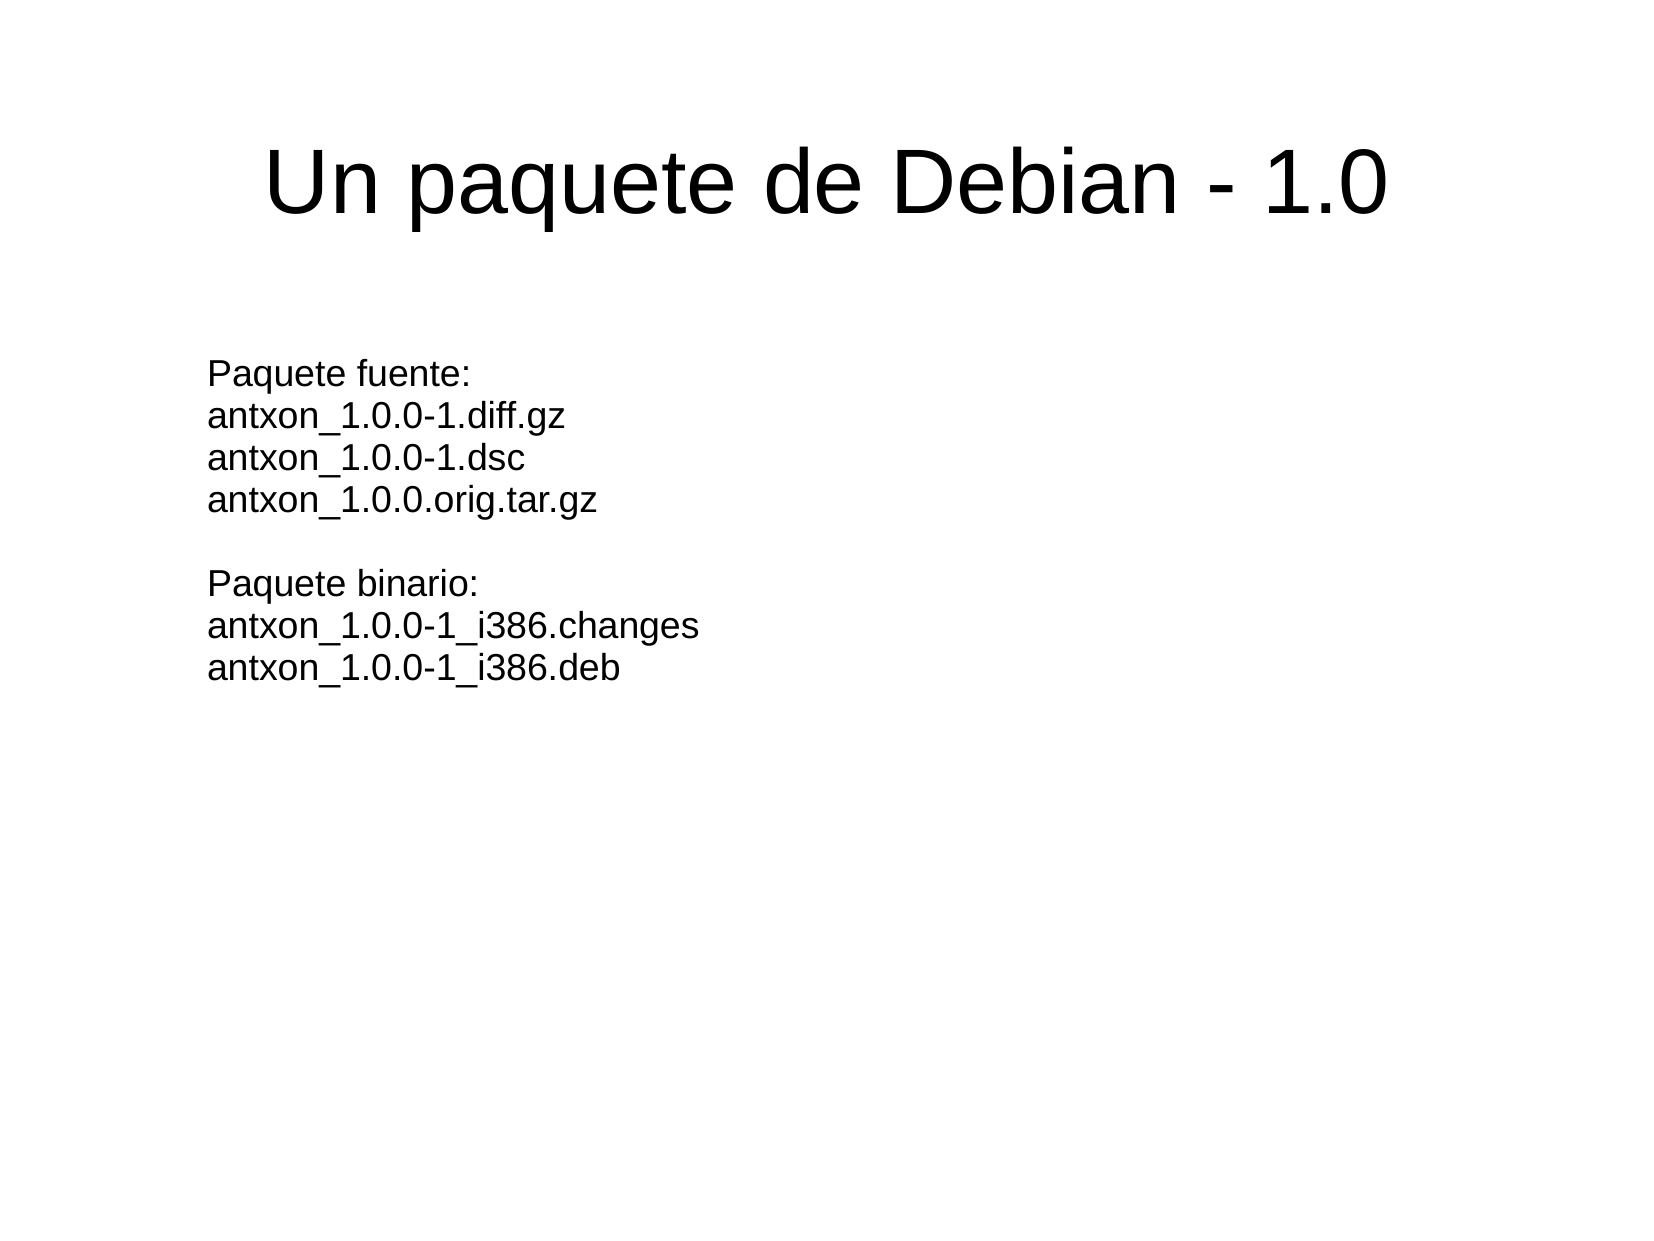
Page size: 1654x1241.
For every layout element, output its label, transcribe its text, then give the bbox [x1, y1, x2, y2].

title Un paquete de Debian - 1.0 [121, 102, 1534, 311]
list Paquete fuente: antxon_1.0.0-1.diff.gz antxon_1.0.0-1.dsc antxon_1.0.0.orig.tar.gz Paquete binario: antxon_1.0.0-1_i386.changes antxon_1.0.0-1_i386.deb [121, 344, 1534, 1127]
